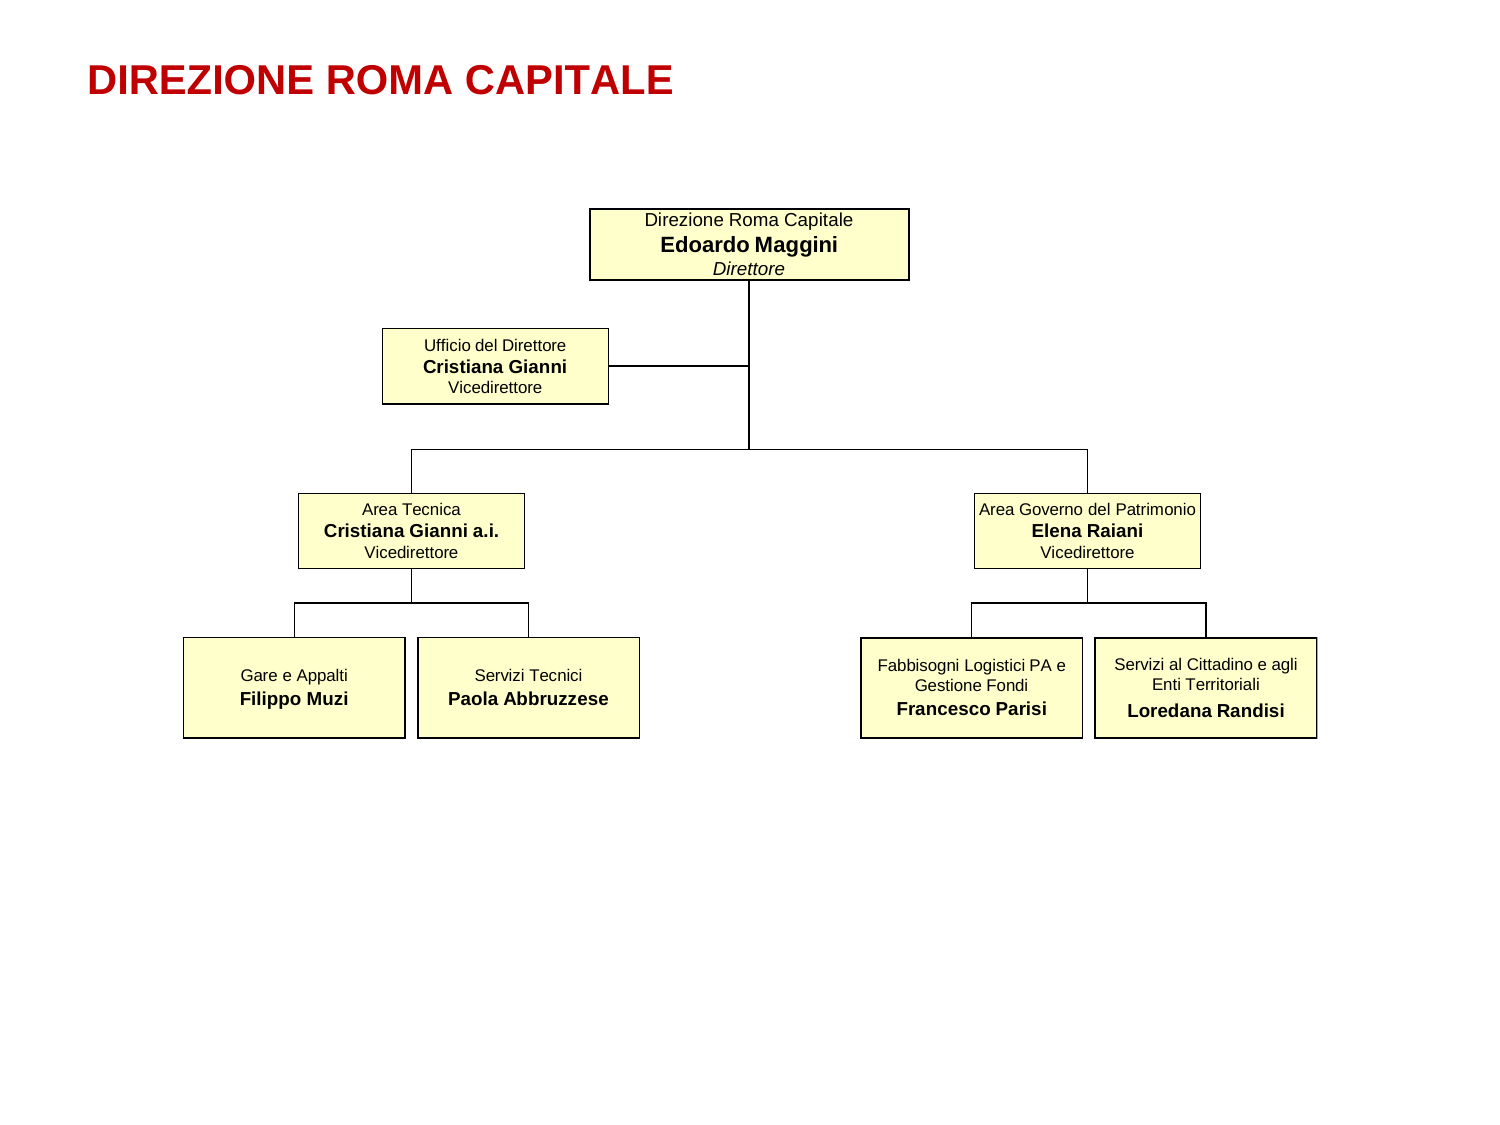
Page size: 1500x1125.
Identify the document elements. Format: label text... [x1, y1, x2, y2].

picture [182, 202, 1318, 739]
text_box DIREZIONE ROMA CAPITALE [72, 45, 1462, 128]
